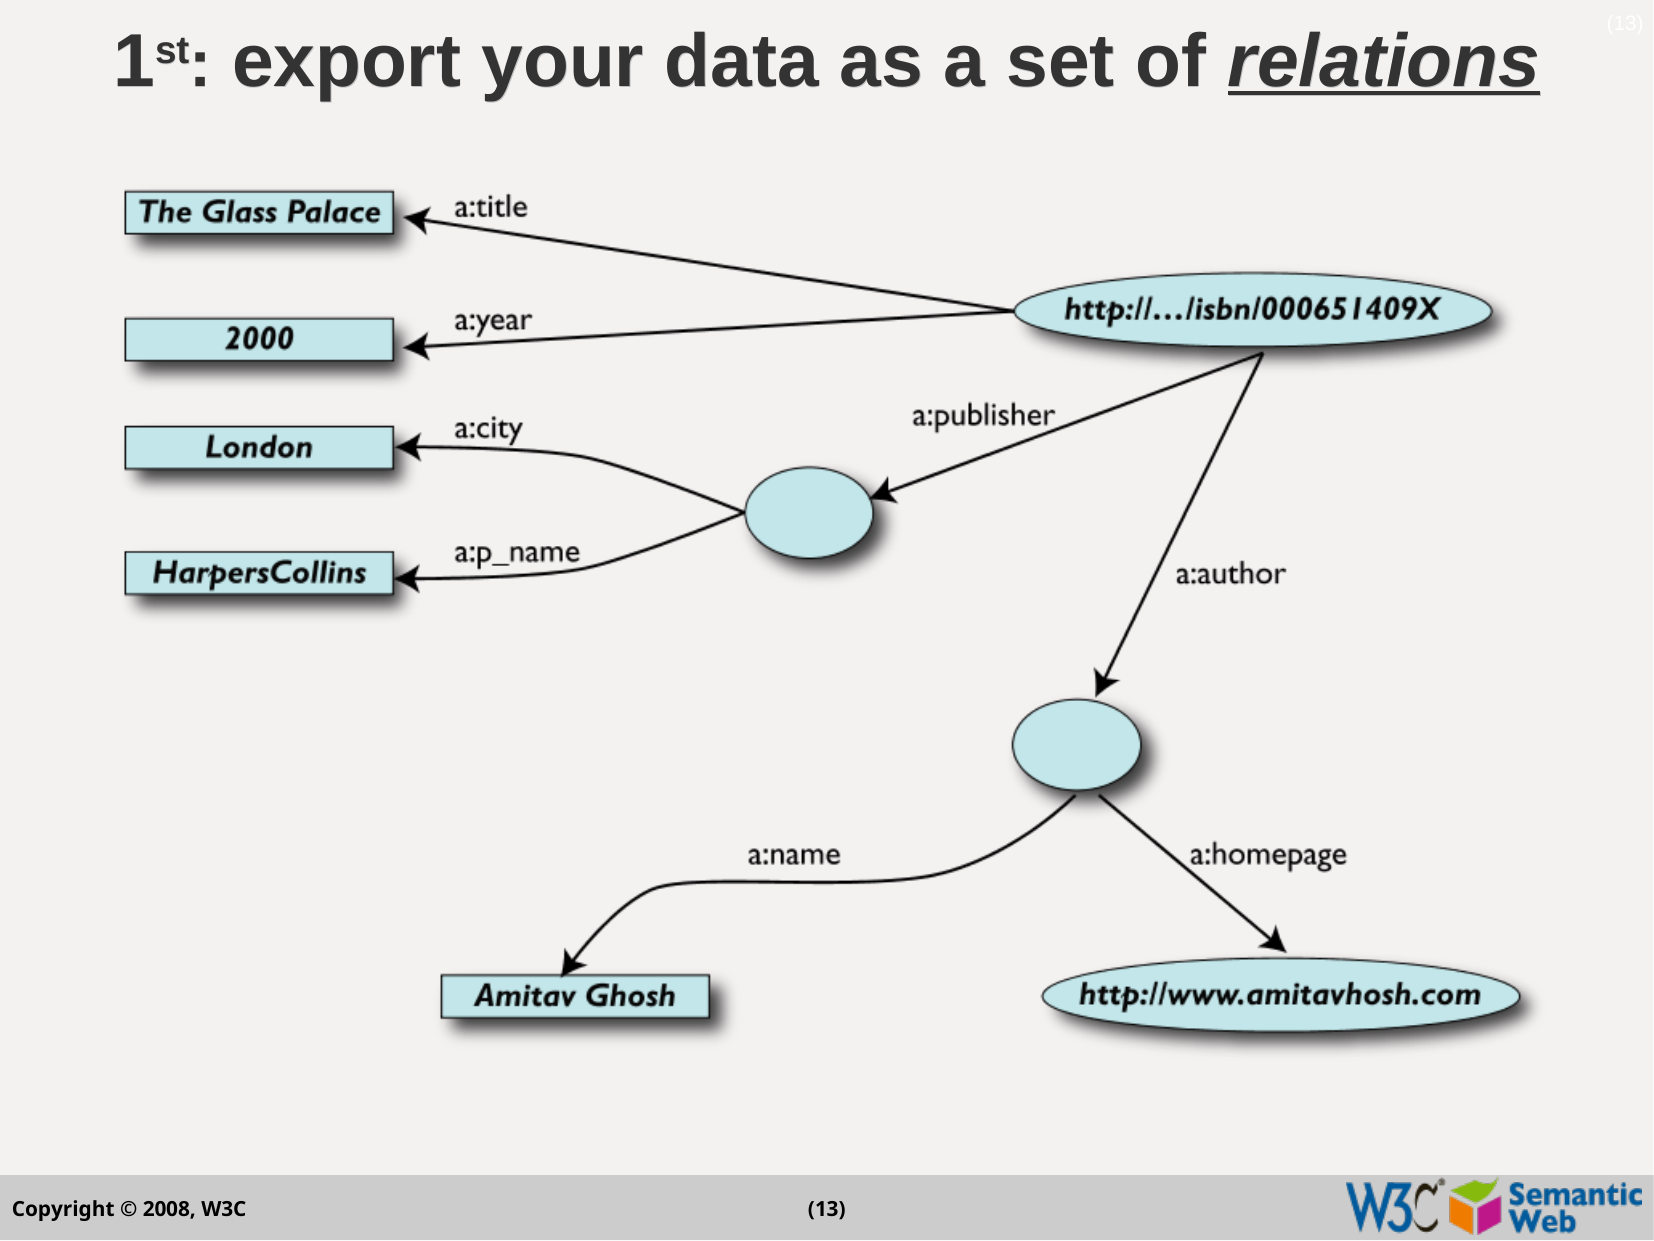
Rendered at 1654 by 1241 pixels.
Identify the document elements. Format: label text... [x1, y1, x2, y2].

picture [112, 177, 1556, 1069]
picture [1346, 1175, 1642, 1235]
title 1st: export your data as a set of relations [0, 0, 1654, 119]
